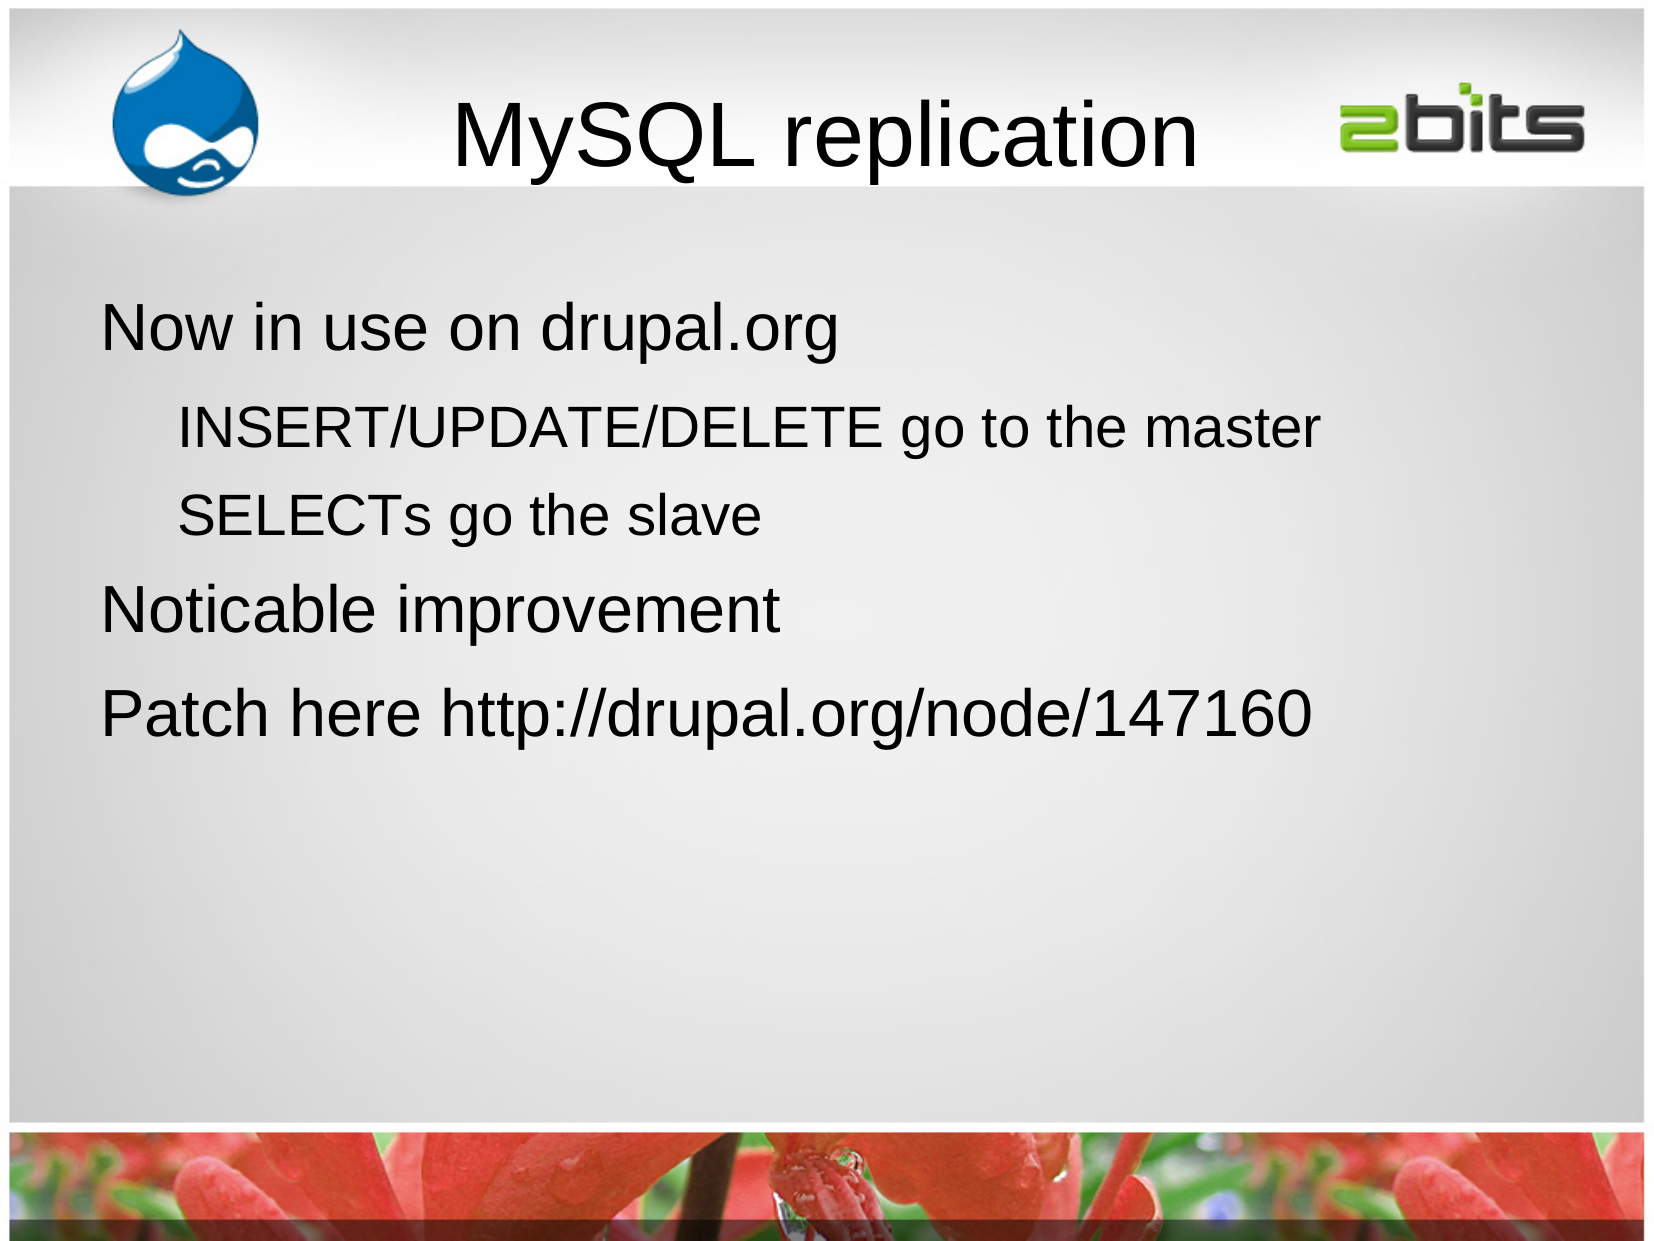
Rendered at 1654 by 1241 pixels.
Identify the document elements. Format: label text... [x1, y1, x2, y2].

title MySQL replication [82, 39, 1571, 232]
picture [0, 0, 1654, 1241]
list Now in use on drupal.org INSERT/UPDATE/DELETE go to the master SELECTs go the slave Noticable improvement Patch here http://drupal.org/node/147160 [82, 290, 1571, 1094]
